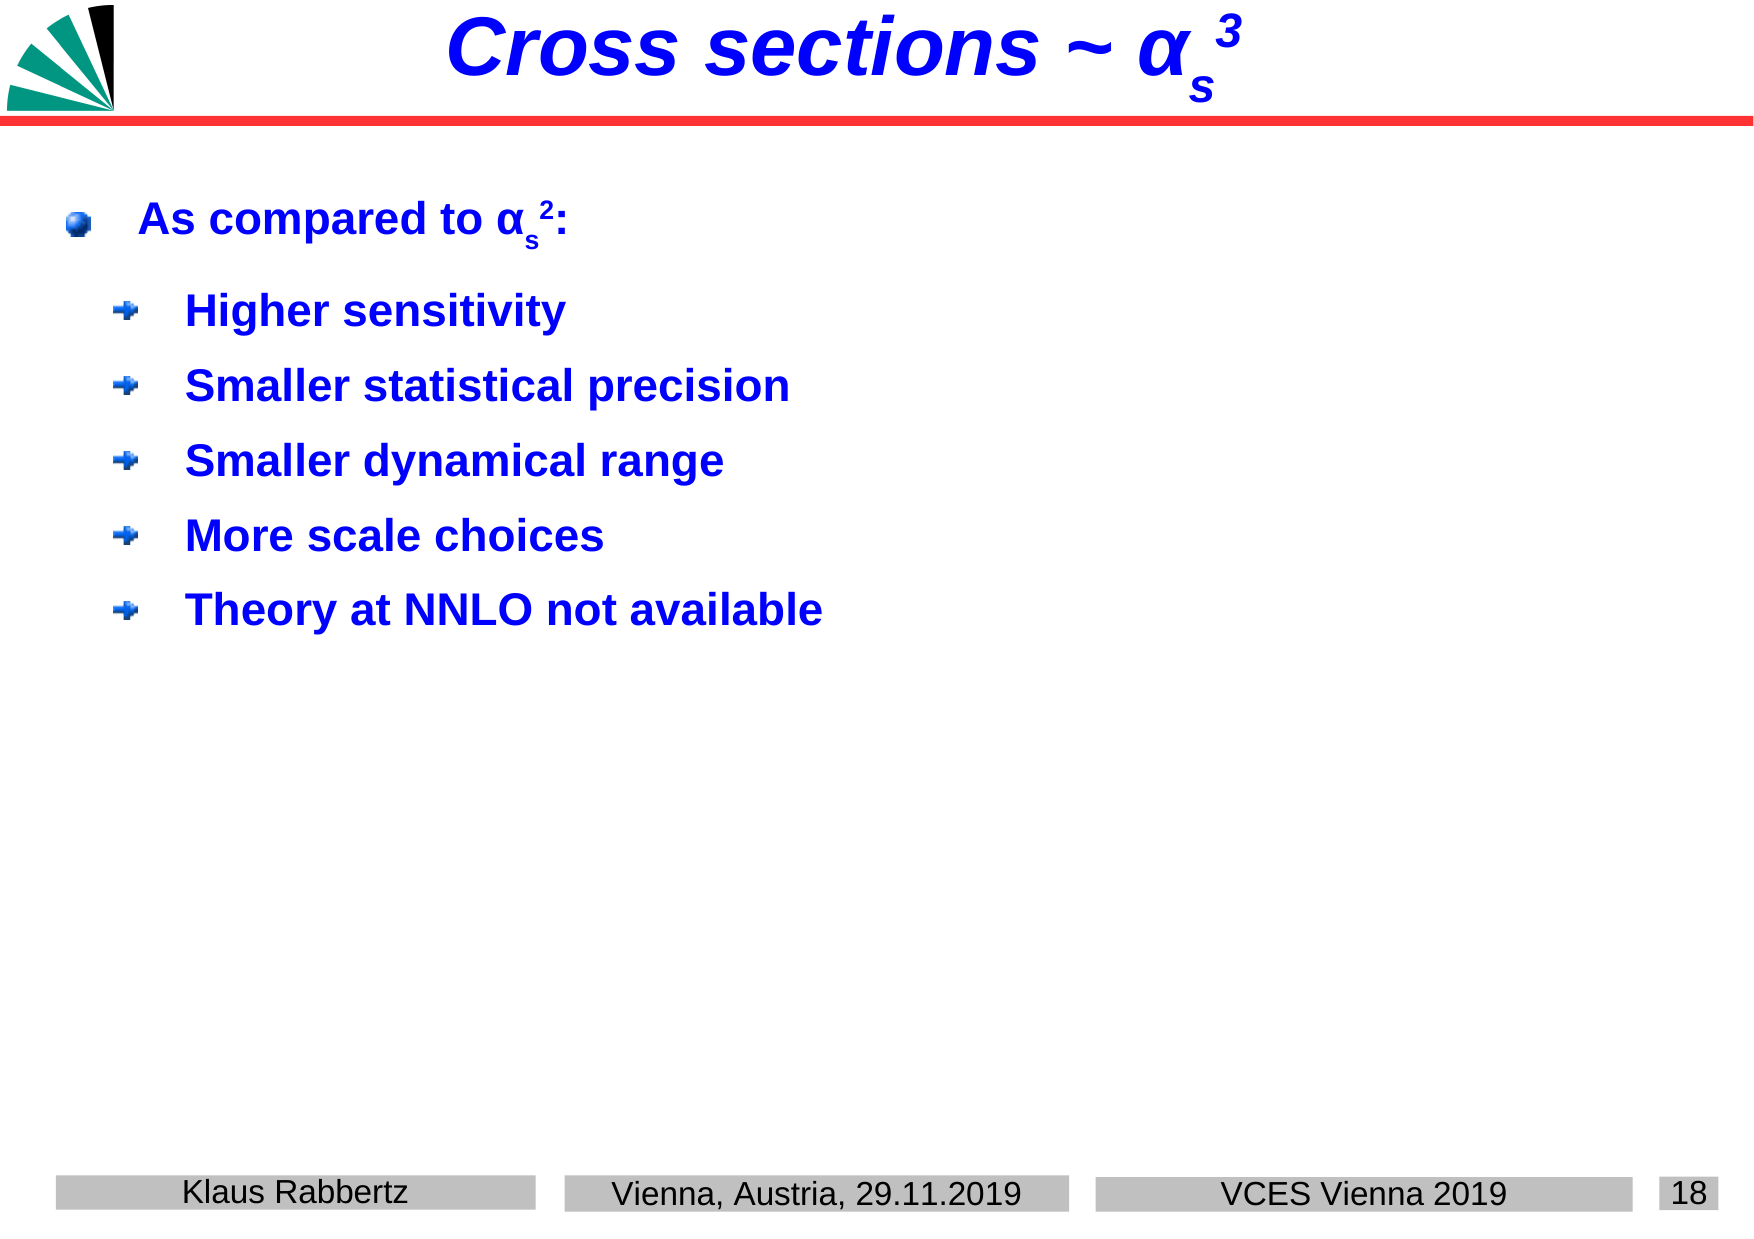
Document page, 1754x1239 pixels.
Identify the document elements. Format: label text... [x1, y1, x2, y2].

picture [7, 5, 114, 112]
list As compared to αs2: Higher sensitivity Smaller statistical precision Smaller dynamical range More scale choices Theory at NNLO not available [54, 193, 1697, 636]
title Cross sections ~ αs3 [129, 0, 1545, 114]
